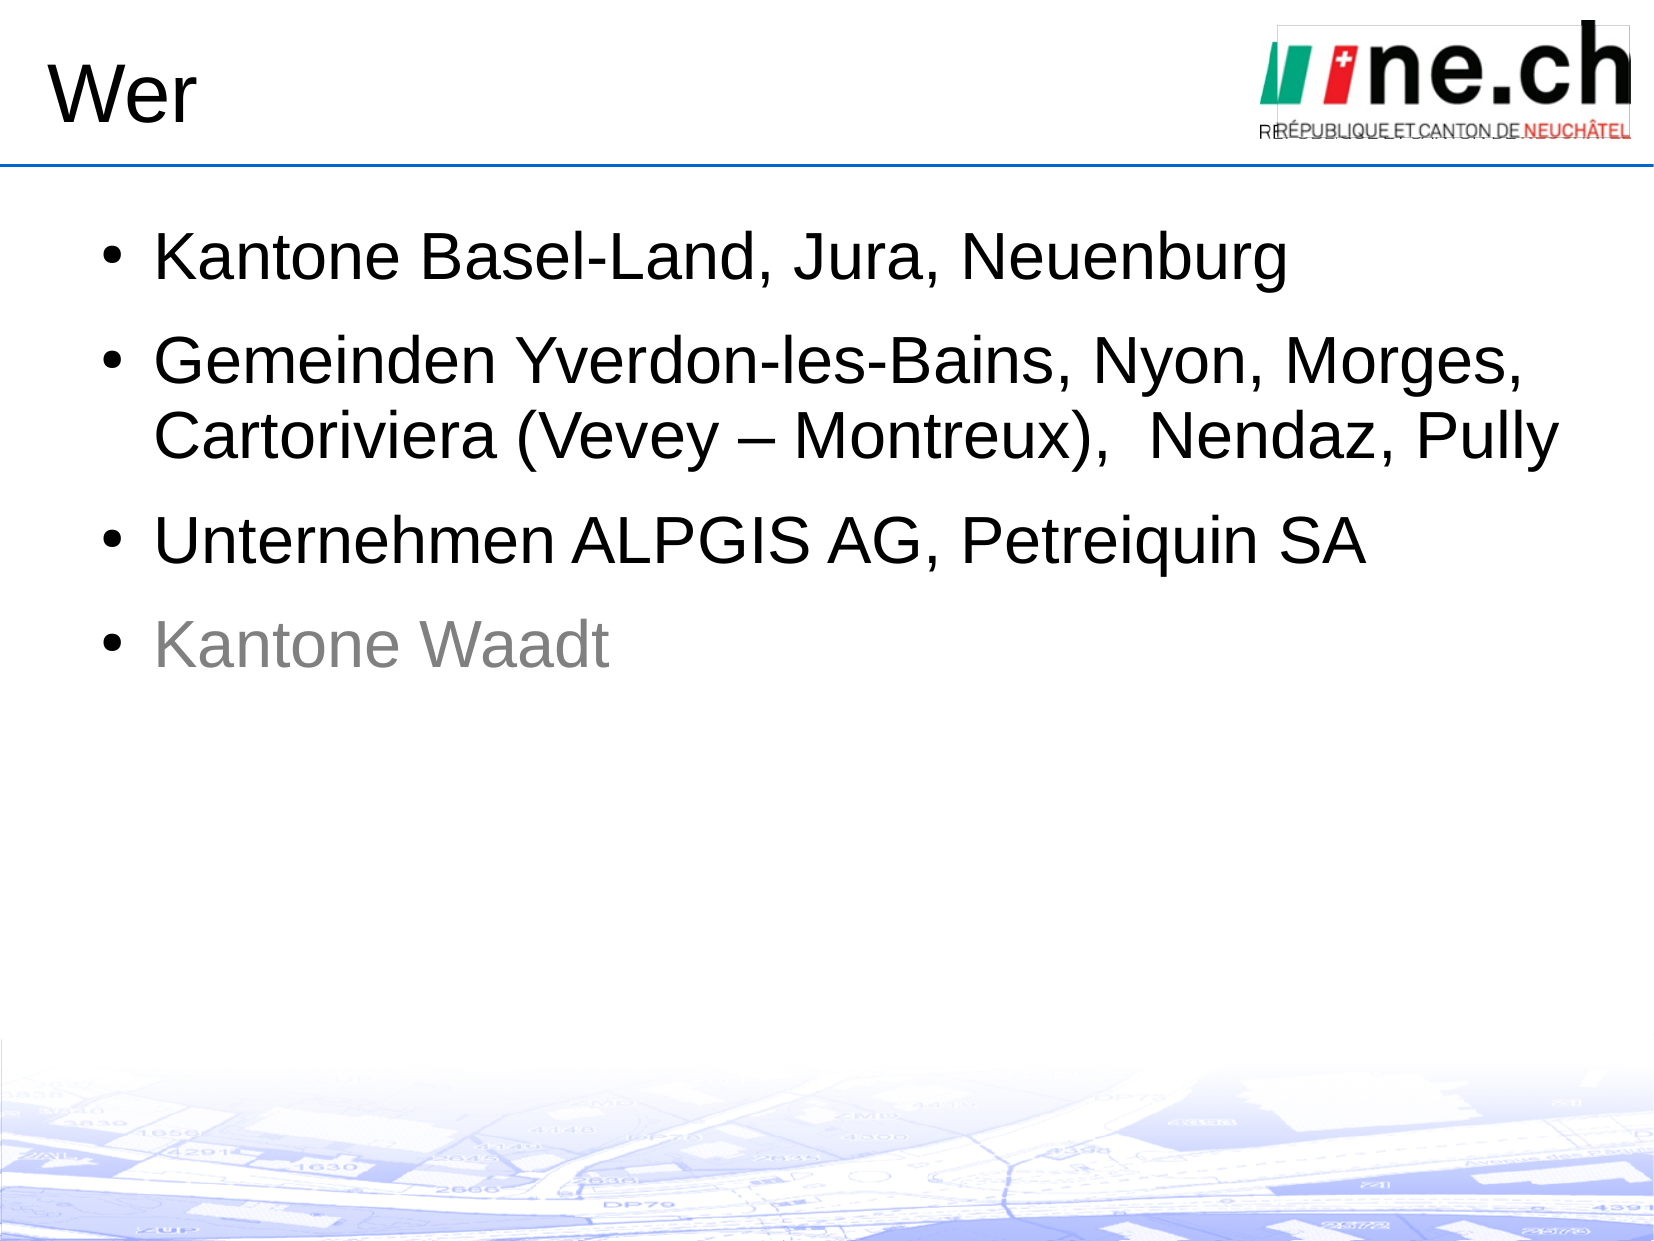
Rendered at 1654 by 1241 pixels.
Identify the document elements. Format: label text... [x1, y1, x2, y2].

picture [0, 1040, 1654, 1241]
picture [1536, 24, 1631, 139]
title Wer [47, 0, 1536, 198]
list Kantone Basel-Land, Jura, Neuenburg Gemeinden Yverdon-les-Bains, Nyon, Morges, Cartoriviera (Vevey – Montreux), Nendaz, Pully Unternehmen ALPGIS AG, Petreiquin SA Kantone Waadt [82, 219, 1571, 939]
